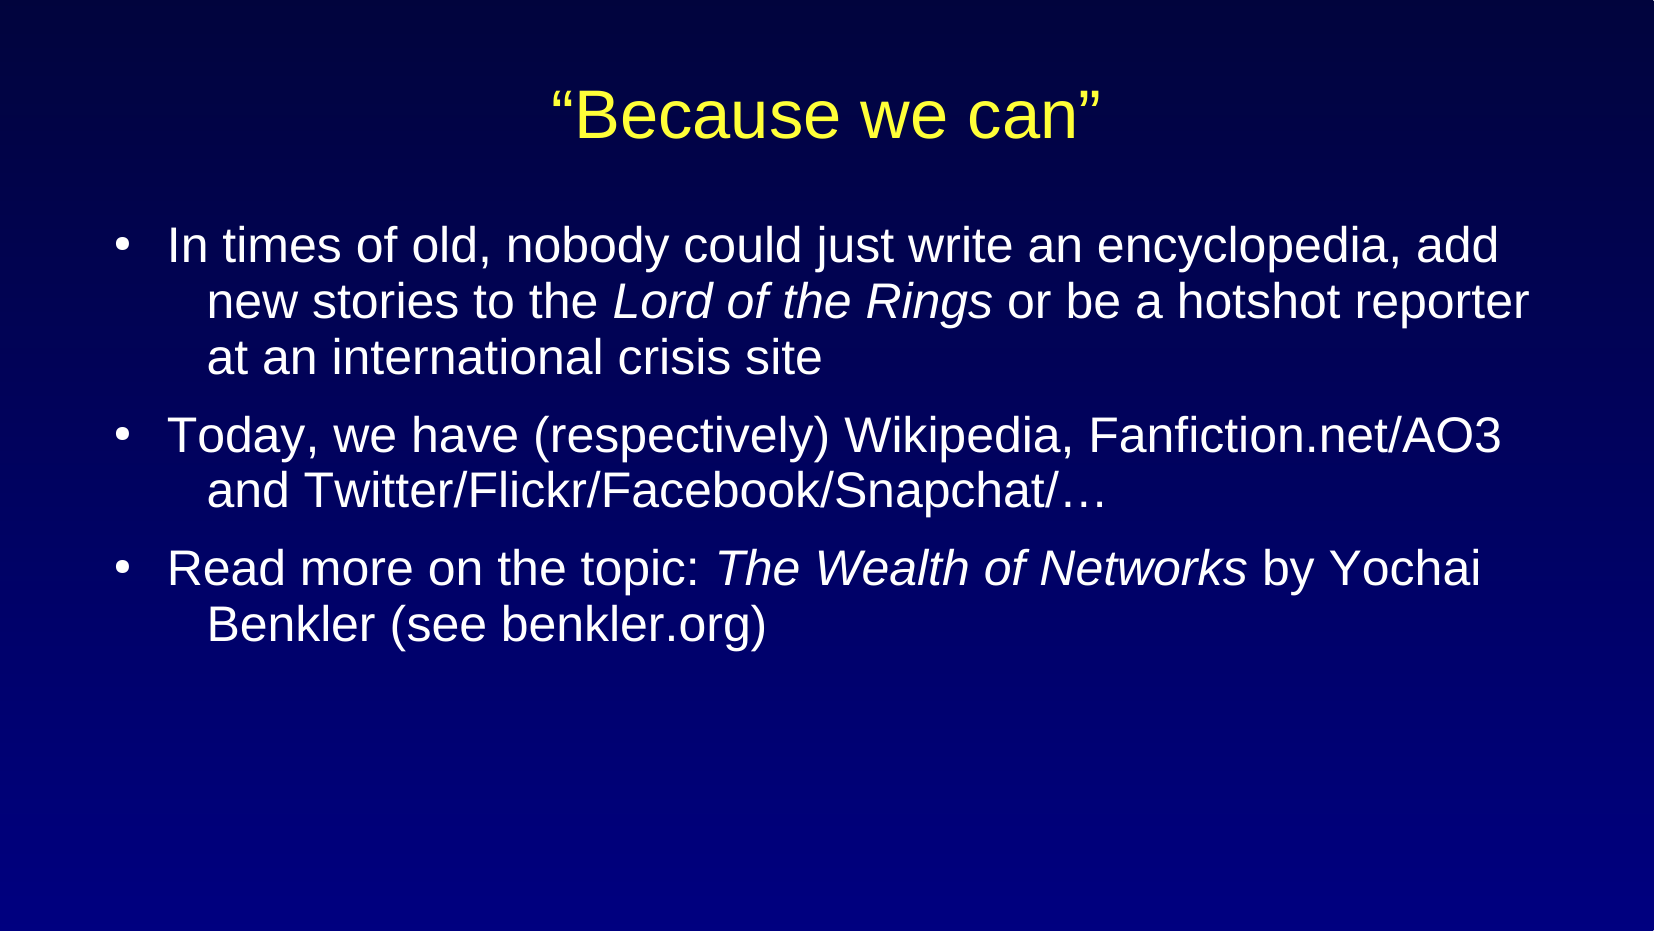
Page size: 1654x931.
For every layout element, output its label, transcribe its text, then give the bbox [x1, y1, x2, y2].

title “Because we can” [82, 37, 1571, 193]
list In times of old, nobody could just write an encyclopedia, add new stories to the Lord of the Rings or be a hotshot reporter at an international crisis site Today, we have (respectively) Wikipedia, Fanfiction.net/AO3 and Twitter/Flickr/Facebook/Snapchat/… Read more on the topic: The Wealth of Networks by Yochai Benkler (see benkler.org) [82, 217, 1571, 758]
